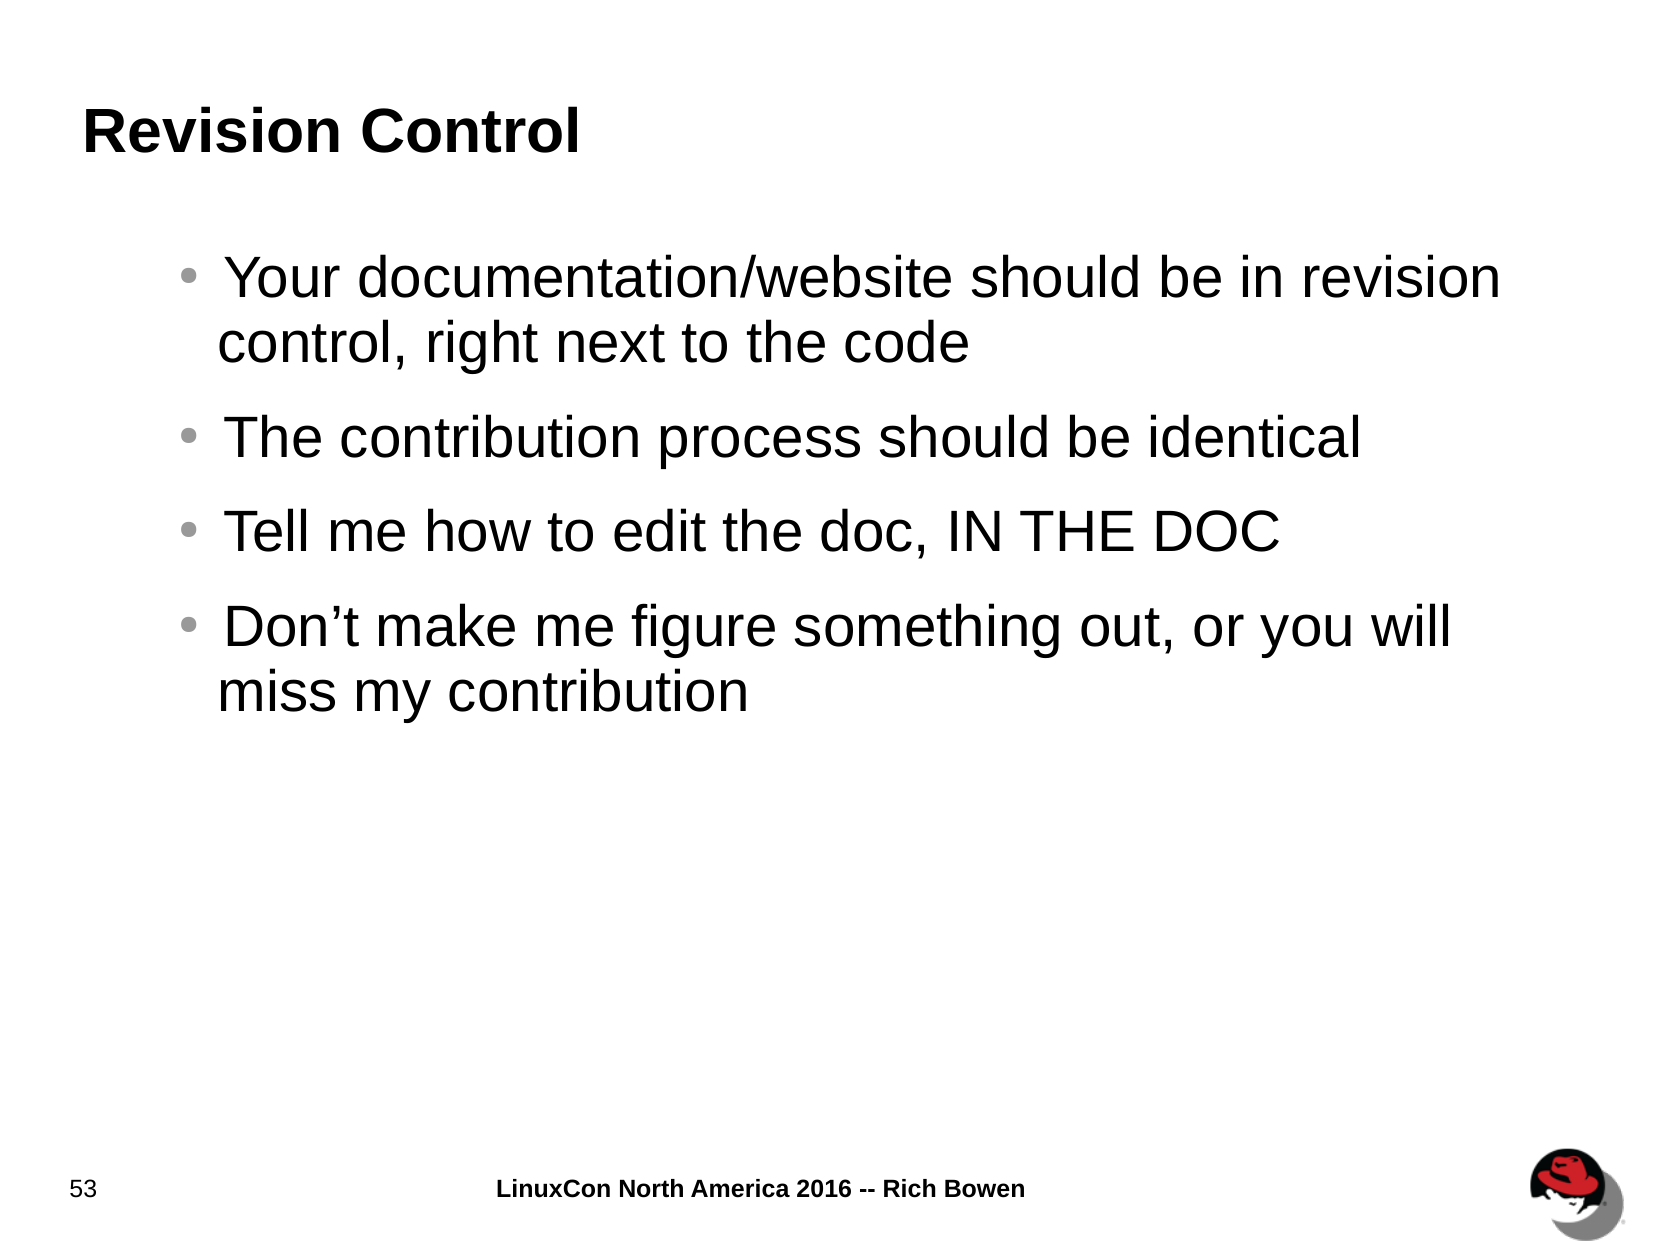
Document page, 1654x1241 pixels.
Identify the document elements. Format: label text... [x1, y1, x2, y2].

title Revision Control [82, 37, 1571, 226]
picture [1529, 1146, 1613, 1224]
list Your documentation/website should be in revision control, right next to the code The contribution process should be identical Tell me how to edit the doc, IN THE DOC Don’t make me figure something out, or you will miss my contribution [86, 244, 1576, 1039]
